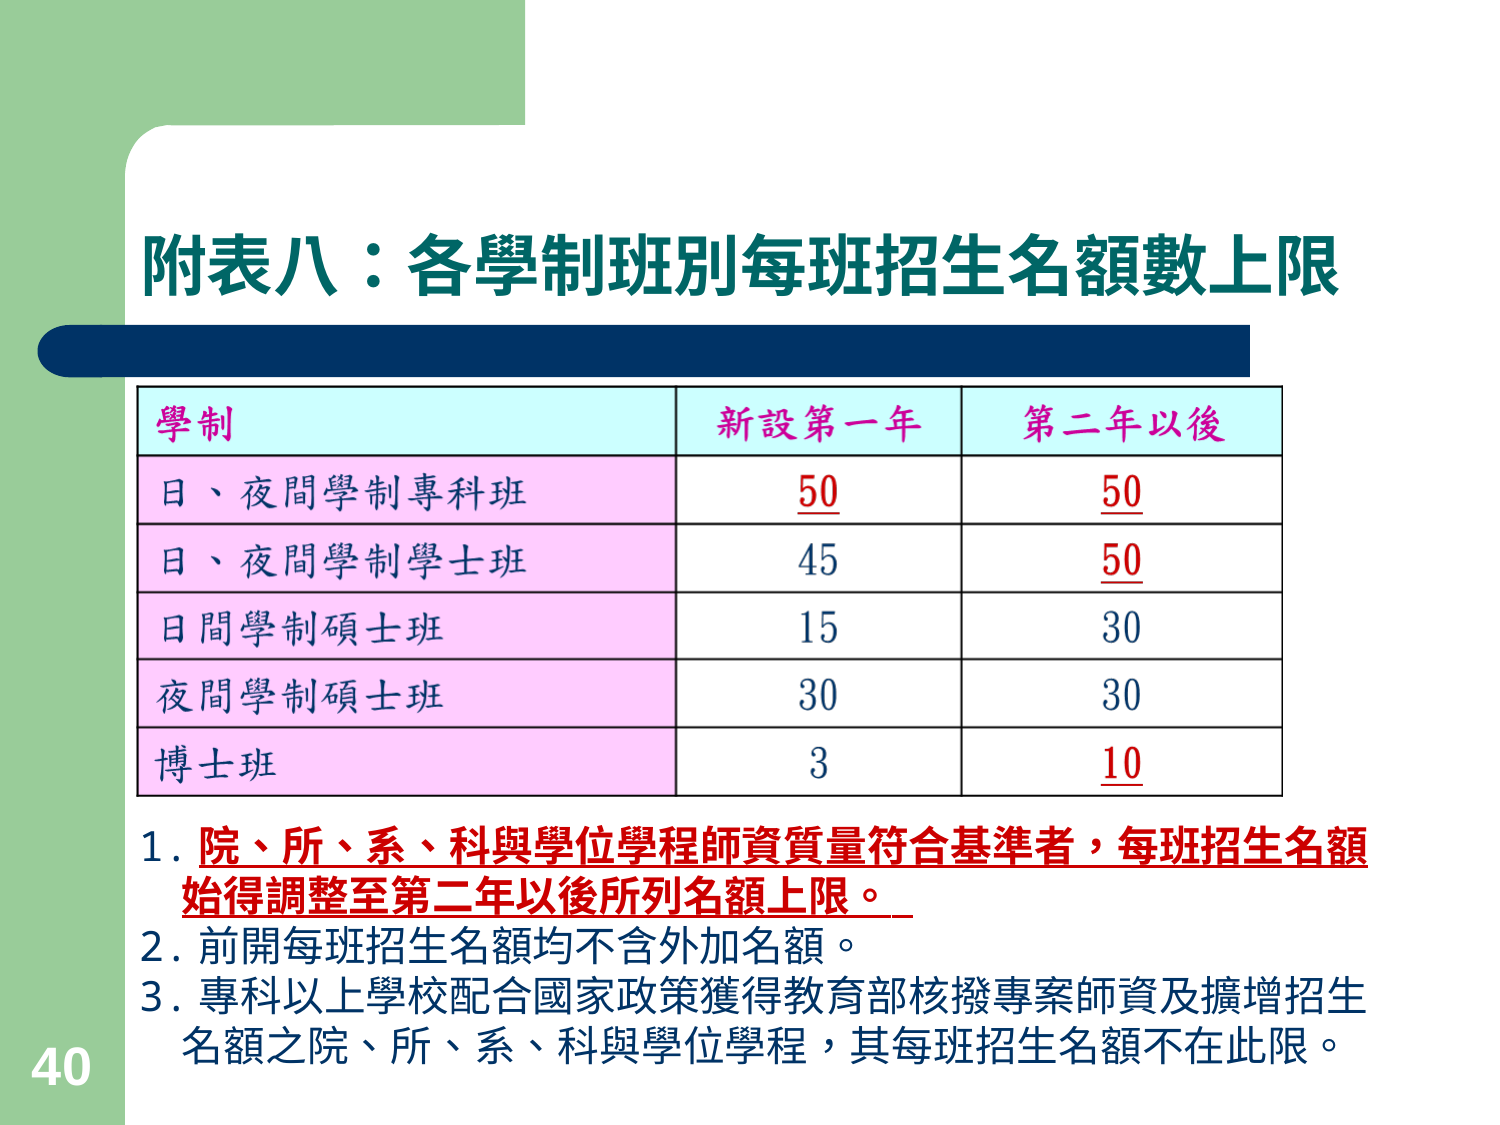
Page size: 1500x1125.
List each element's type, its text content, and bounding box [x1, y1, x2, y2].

text_box 1.院、所、系、科與學位學程師資質量符合基準者，每班招生名額始得調整至第二年以後所列名額上限。 2.前開每班招生名額均不含外加名額。 3.專科以上學校配合國家政策獲得教育部核撥專案師資及擴增招生名額之院、所、系、科與學位學程，其每班招生名額不在此限。 [124, 812, 1388, 1077]
picture [127, 383, 1283, 812]
text_box [13, 1023, 111, 1105]
title 附表八：各學制班別每班招生名額數上限 [125, 125, 1426, 313]
